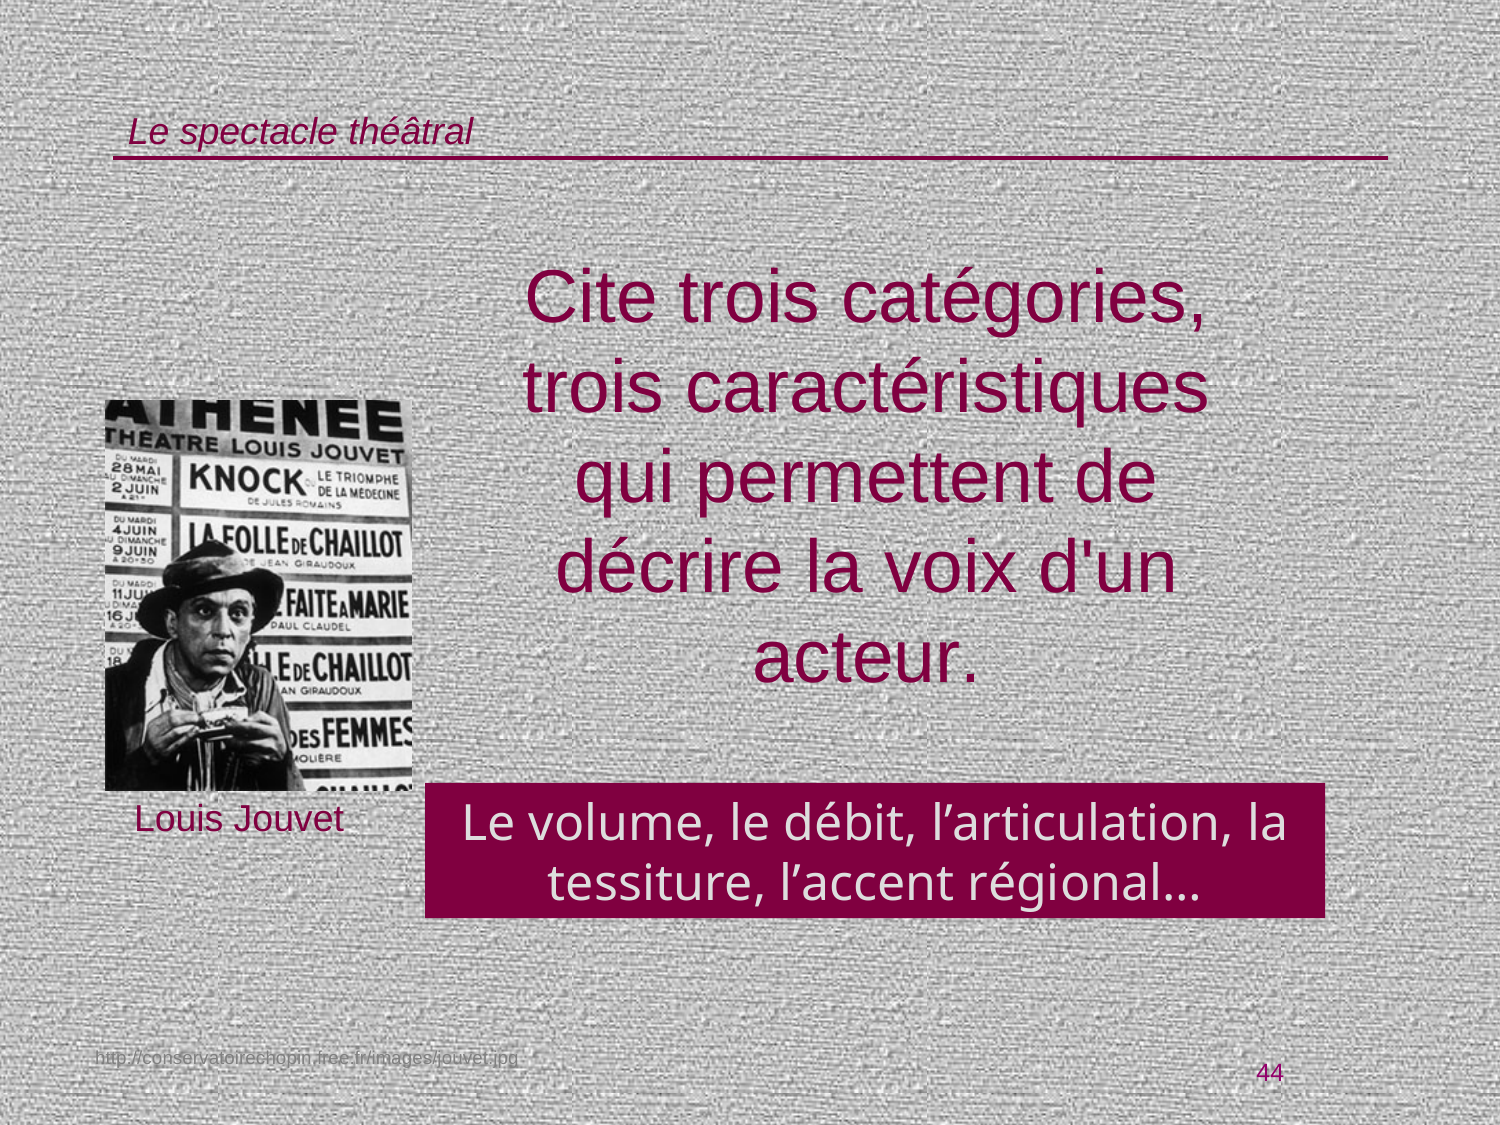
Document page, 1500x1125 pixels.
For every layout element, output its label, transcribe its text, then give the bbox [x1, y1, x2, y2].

text_box Cite trois catégories, trois caractéristiques qui permettent de décrire la voix d'un acteur. [458, 239, 1275, 705]
text_box Louis Jouvet [119, 785, 360, 847]
text_box Le volume, le débit, l’articulation, la tessiture, l’accent régional… [425, 782, 1326, 919]
text_box http://conservatoirechopin.free.fr/images/jouvet.jpg [80, 1037, 539, 1076]
picture [0, 0, 1500, 1125]
